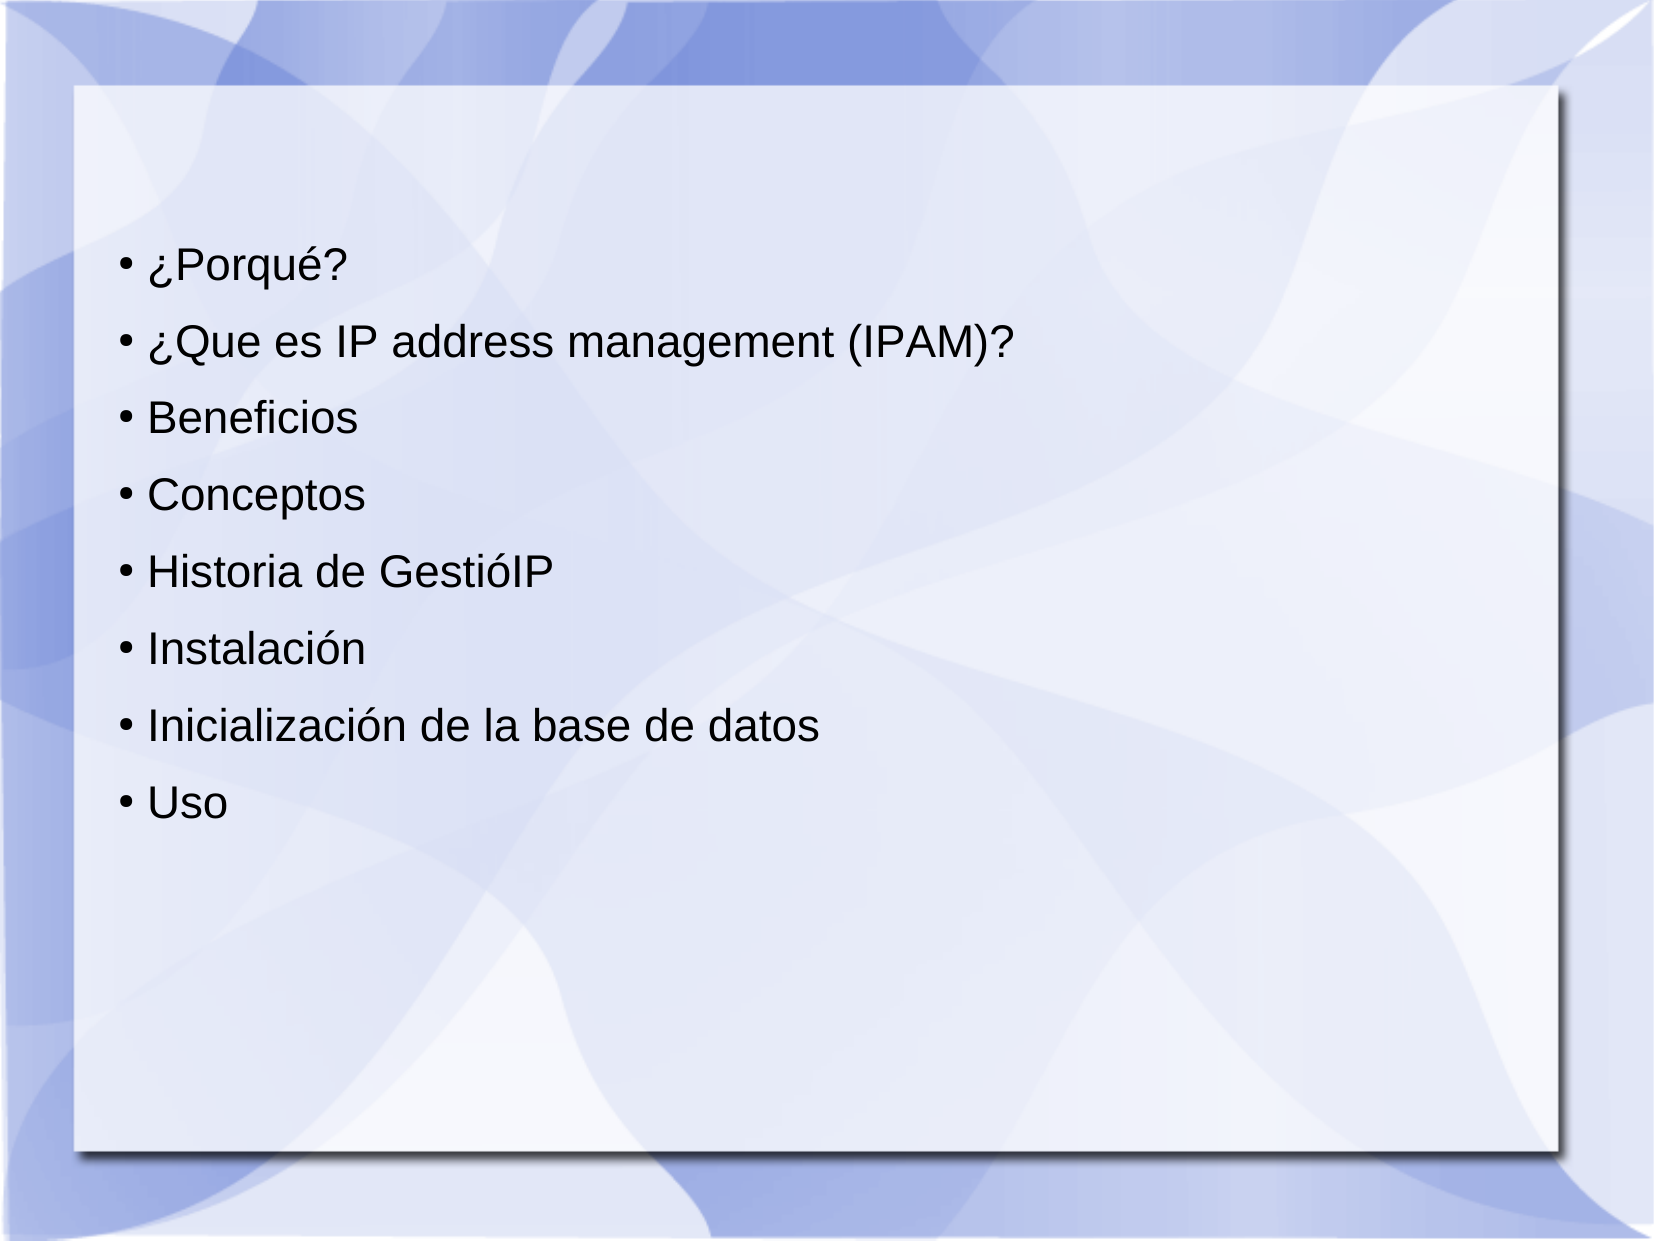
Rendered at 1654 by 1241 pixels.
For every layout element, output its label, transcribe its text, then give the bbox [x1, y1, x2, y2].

subtitle ¿Porqué? ¿Que es IP address management (IPAM)? Beneficios Conceptos Historia de GestióIP Instalación Inicialización de la base de datos Uso [118, 147, 1571, 894]
picture [0, 0, 1654, 1241]
